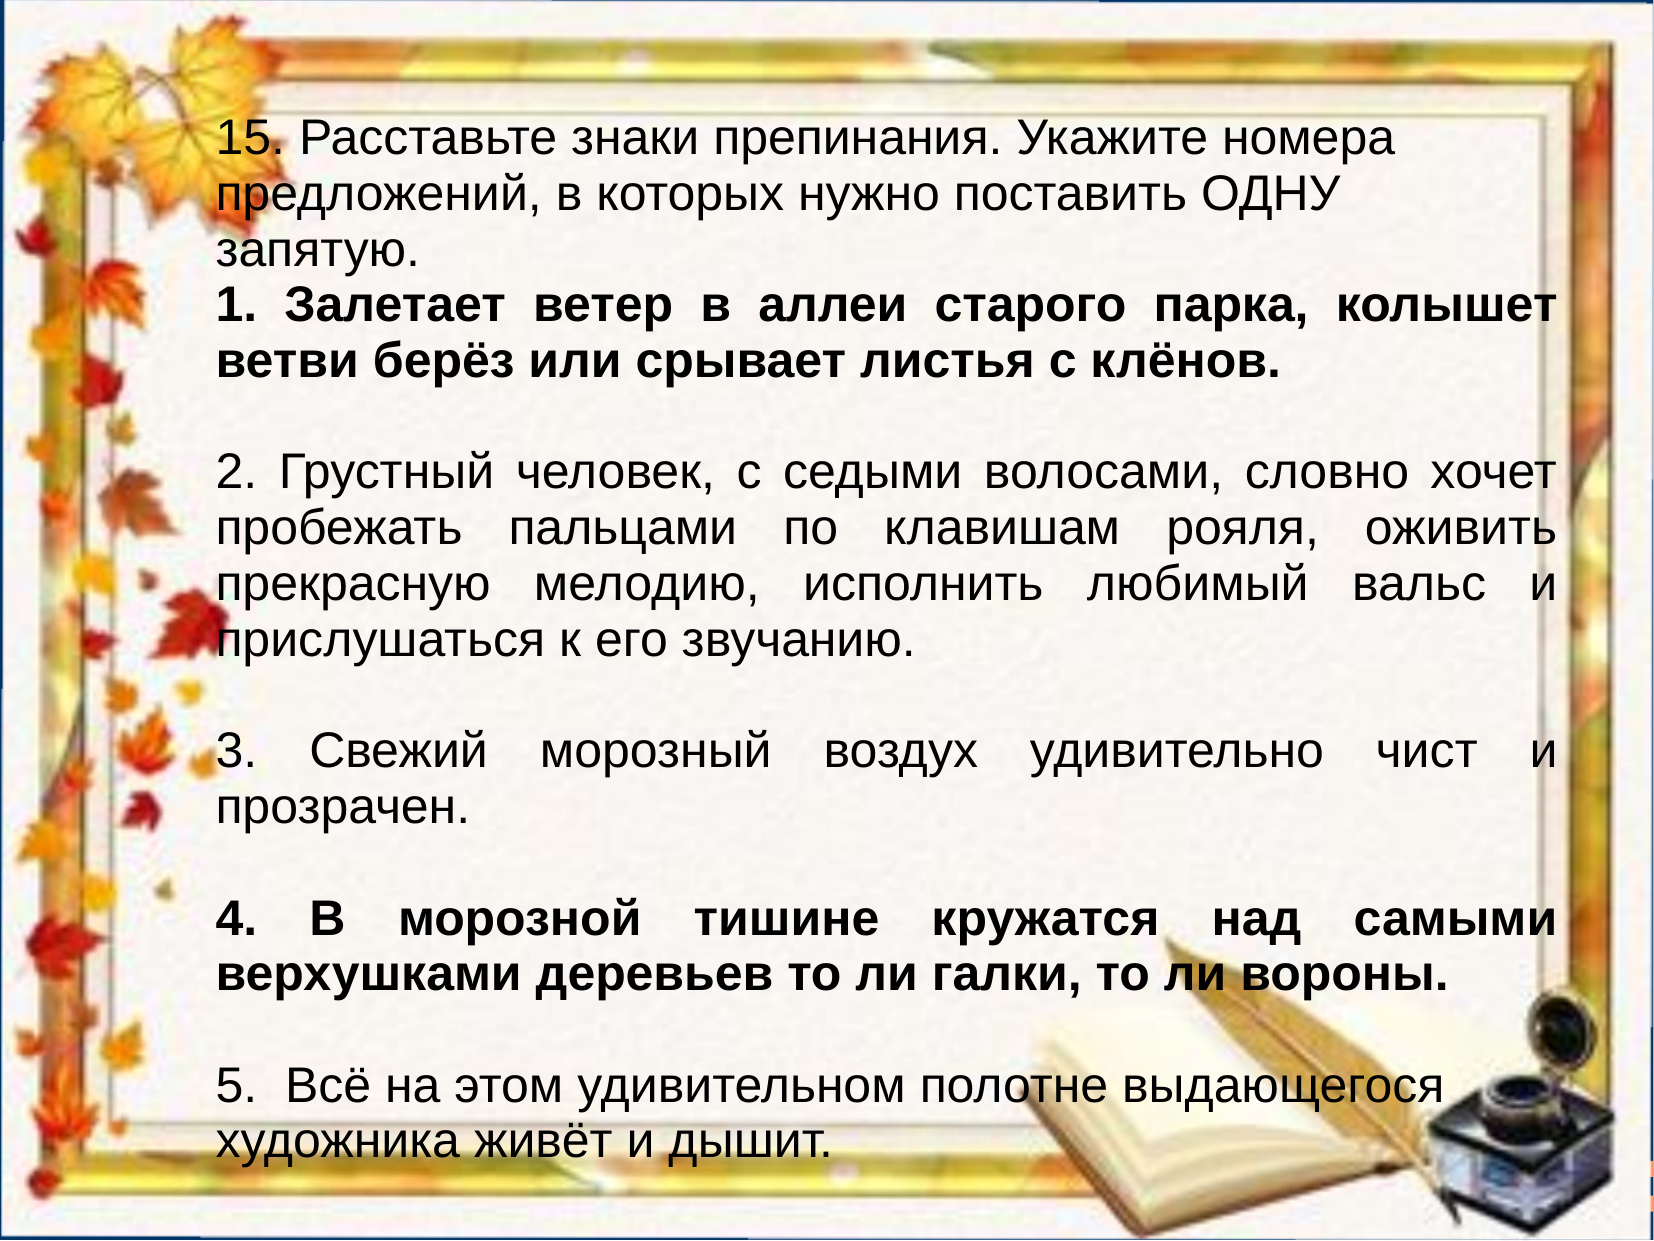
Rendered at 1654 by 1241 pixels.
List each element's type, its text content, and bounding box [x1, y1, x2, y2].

picture [0, 0, 1654, 1241]
text_box 15. Расставьте знаки препинания. Укажите номера предложений, в которых нужно поставить ОДНУ запятую. 1. Залетает ветер в аллеи старого парка, колышет ветви берёз или срывает листья с клёнов. 2. Грустный человек, с седыми волосами, словно хочет пробежать пальцами по клавишам рояля, оживить прекрасную мелодию, исполнить любимый вальс и прислушаться к его звучанию. 3. Свежий морозный воздух удивительно чист и прозрачен. 4. В морозной тишине кружатся над самыми верхушками деревьев то ли галки, то ли вороны. 5. Всё на этом удивительном полотне выдающегося художника живёт и дышит. [200, 101, 1573, 1181]
